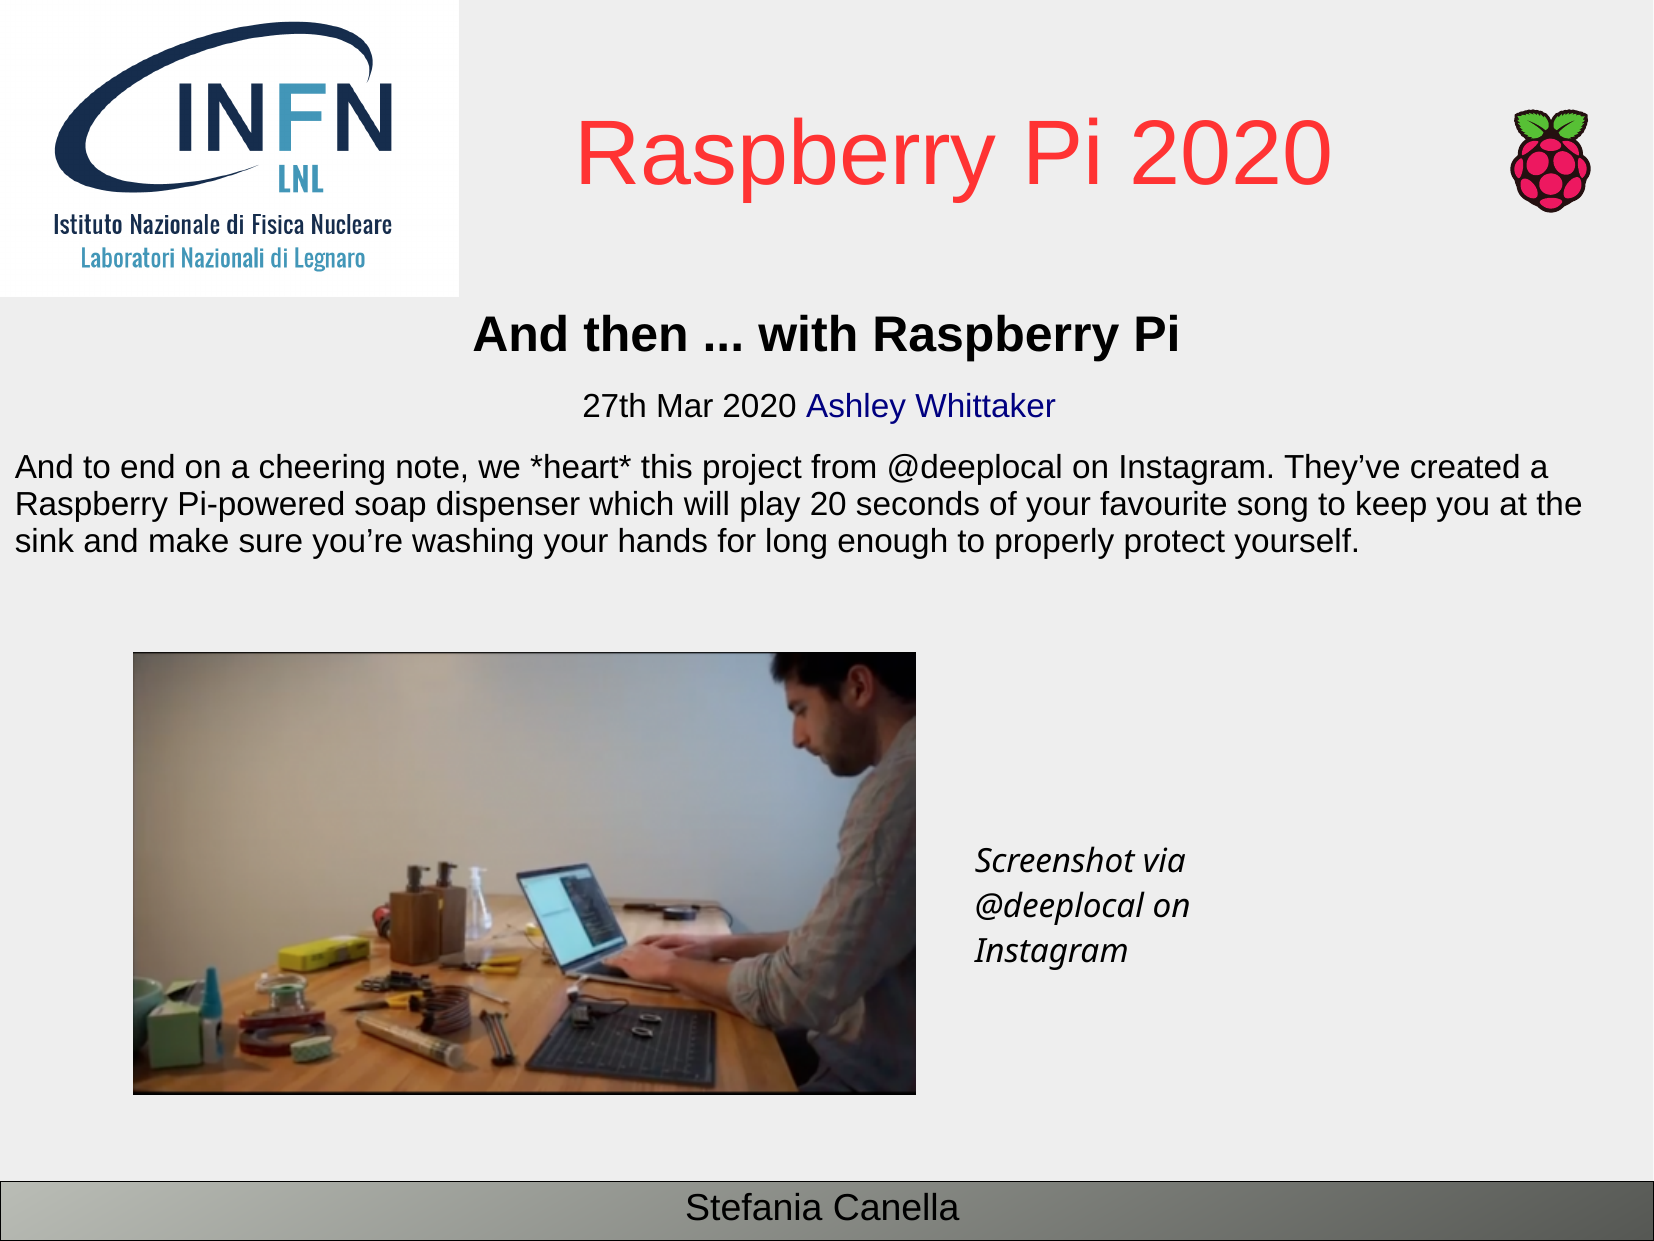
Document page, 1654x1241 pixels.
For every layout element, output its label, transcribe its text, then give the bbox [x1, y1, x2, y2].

text_box [984, 1181, 1654, 1241]
text_box Stefania Canella [670, 1178, 984, 1241]
picture [0, 0, 459, 297]
title Raspberry Pi 2020 [459, 49, 1571, 257]
text_box And then ... with Raspberry Pi 27th Mar 2020 Ashley Whittaker And to end on a cheering note, we *heart* this project from @deeplocal on Instagram. They’ve created a Raspberry Pi-powered soap dispenser which will play 20 seconds of your favourite song to keep you at the sink and make sure you’re washing your hands for long enough to properly protect yourself. [0, 299, 1654, 601]
text_box Screenshot via @deeplocal on Instagram [960, 829, 1315, 931]
picture [133, 652, 916, 1096]
text_box [0, 1181, 670, 1241]
text_box [1571, 109, 1591, 203]
